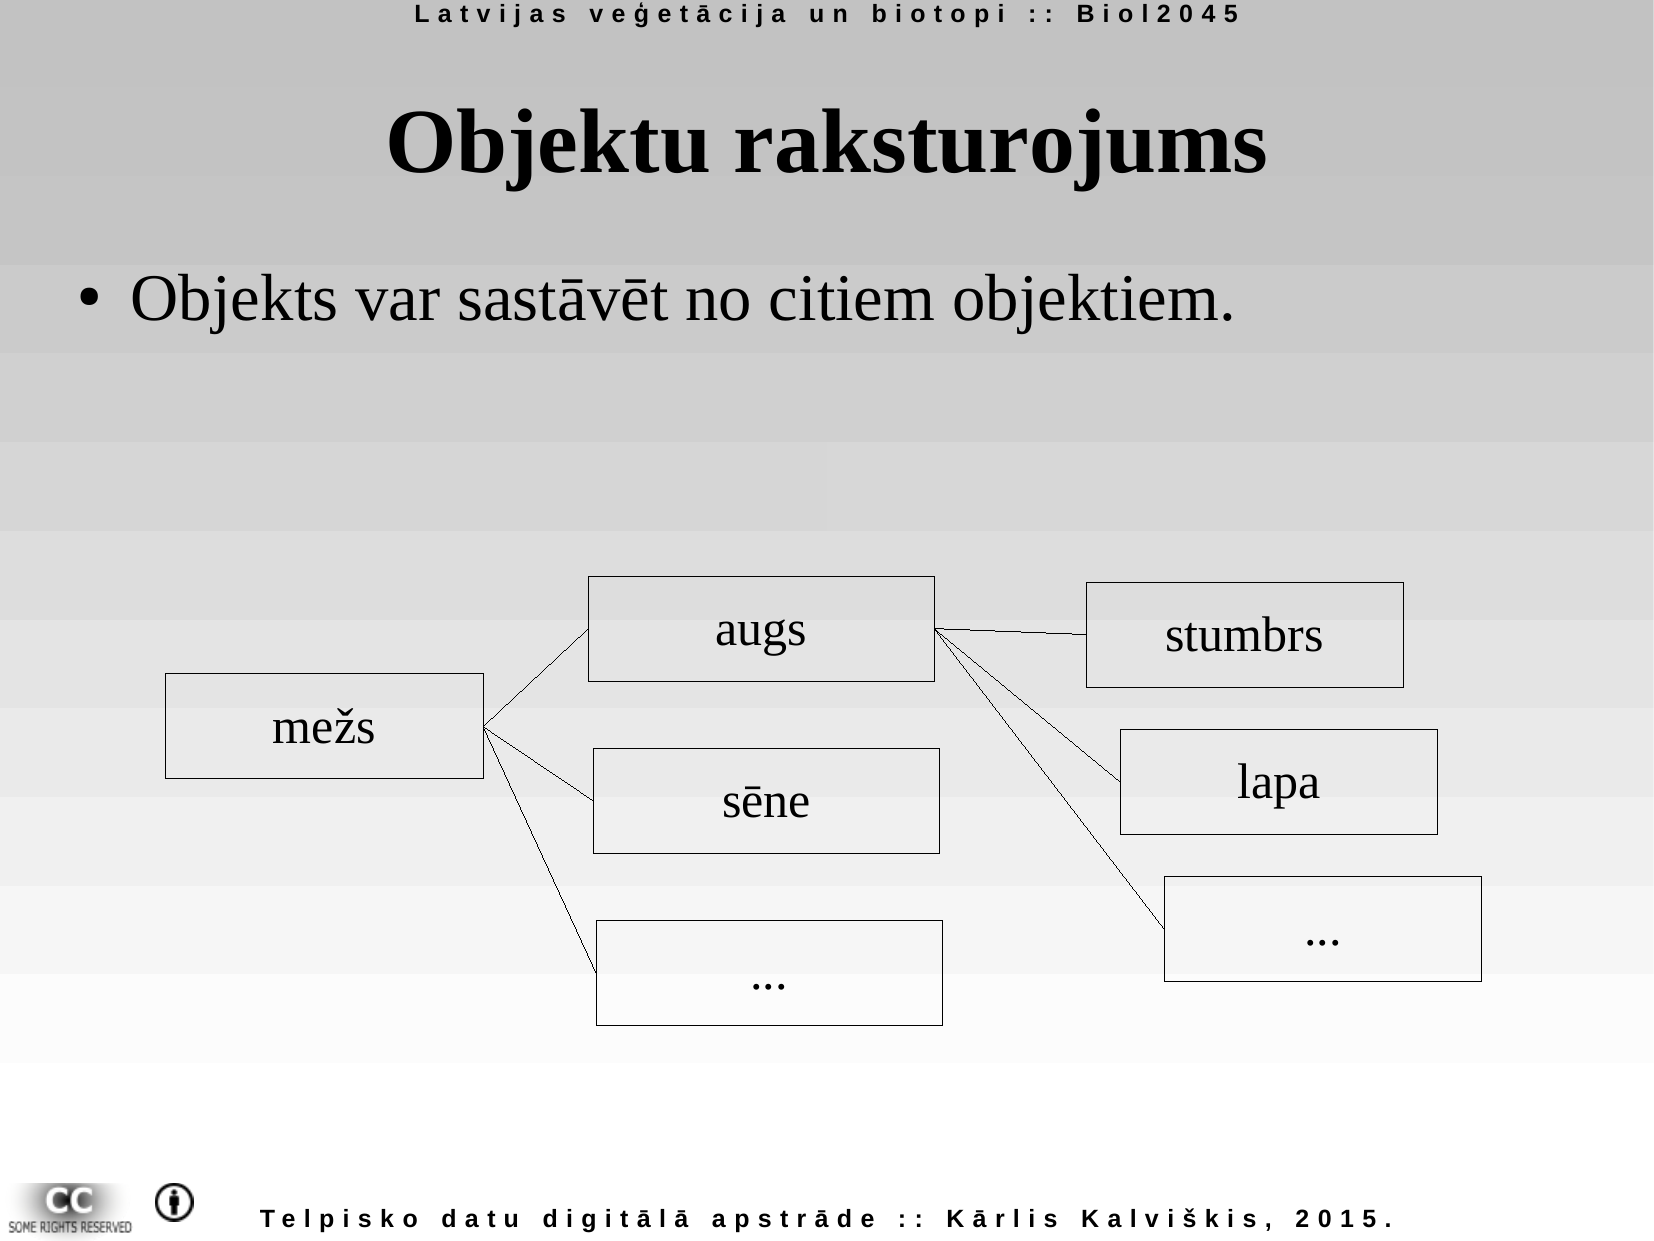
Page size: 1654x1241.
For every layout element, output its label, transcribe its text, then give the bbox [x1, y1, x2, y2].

text_box augs [588, 576, 935, 682]
text_box ... [596, 920, 943, 1026]
picture [0, 0, 1654, 1241]
text_box lapa [1120, 729, 1438, 835]
text_box mežs [165, 673, 484, 779]
list Objekts var sastāvēt no citiem objektiem. [59, 261, 1596, 1175]
text_box ... [1164, 876, 1482, 982]
title Objektu raksturojums [59, 37, 1596, 246]
text_box stumbrs [1086, 582, 1404, 688]
text_box sēne [593, 748, 940, 854]
